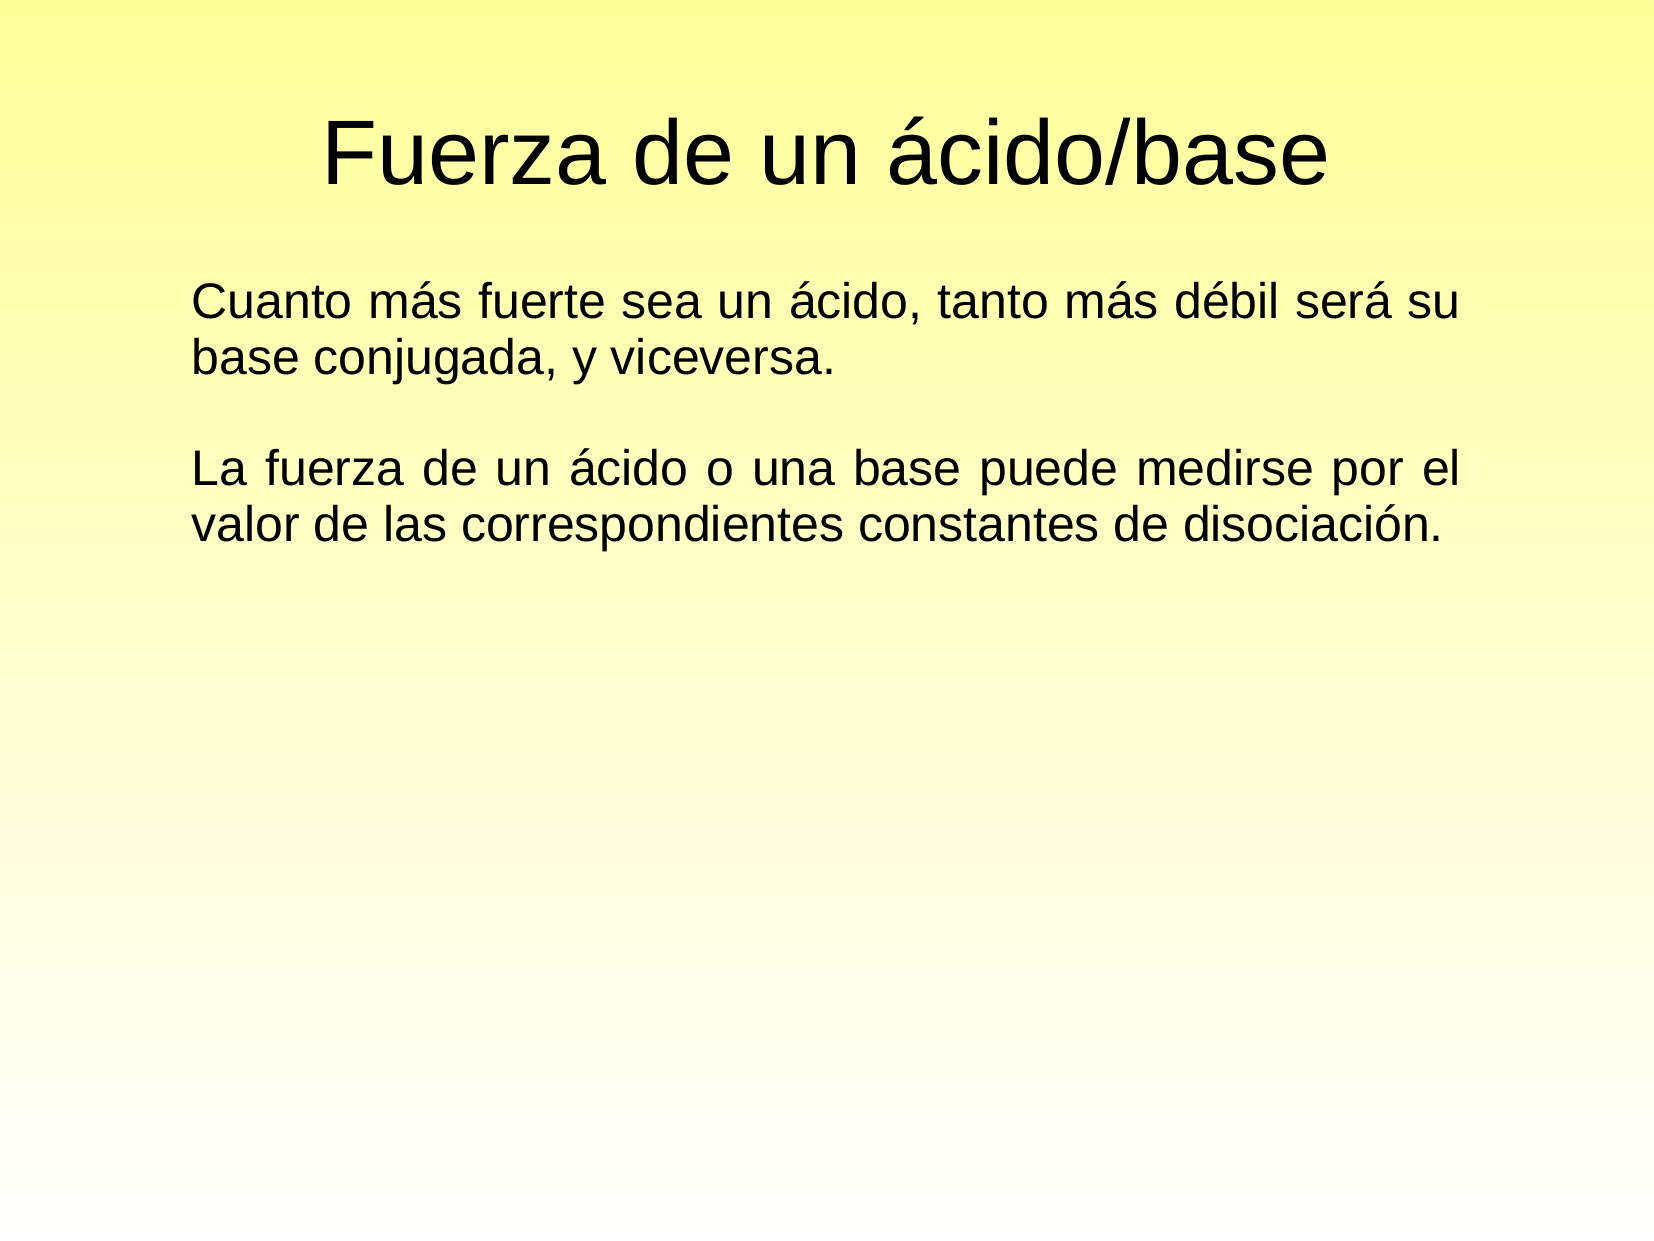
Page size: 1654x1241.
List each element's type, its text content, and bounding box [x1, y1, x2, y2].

text_box Cuanto más fuerte sea un ácido, tanto más débil será su base conjugada, y viceversa. La fuerza de un ácido o una base puede medirse por el valor de las correspondientes constantes de disociación. [177, 265, 1477, 560]
title Fuerza de un ácido/base [82, 56, 1571, 250]
